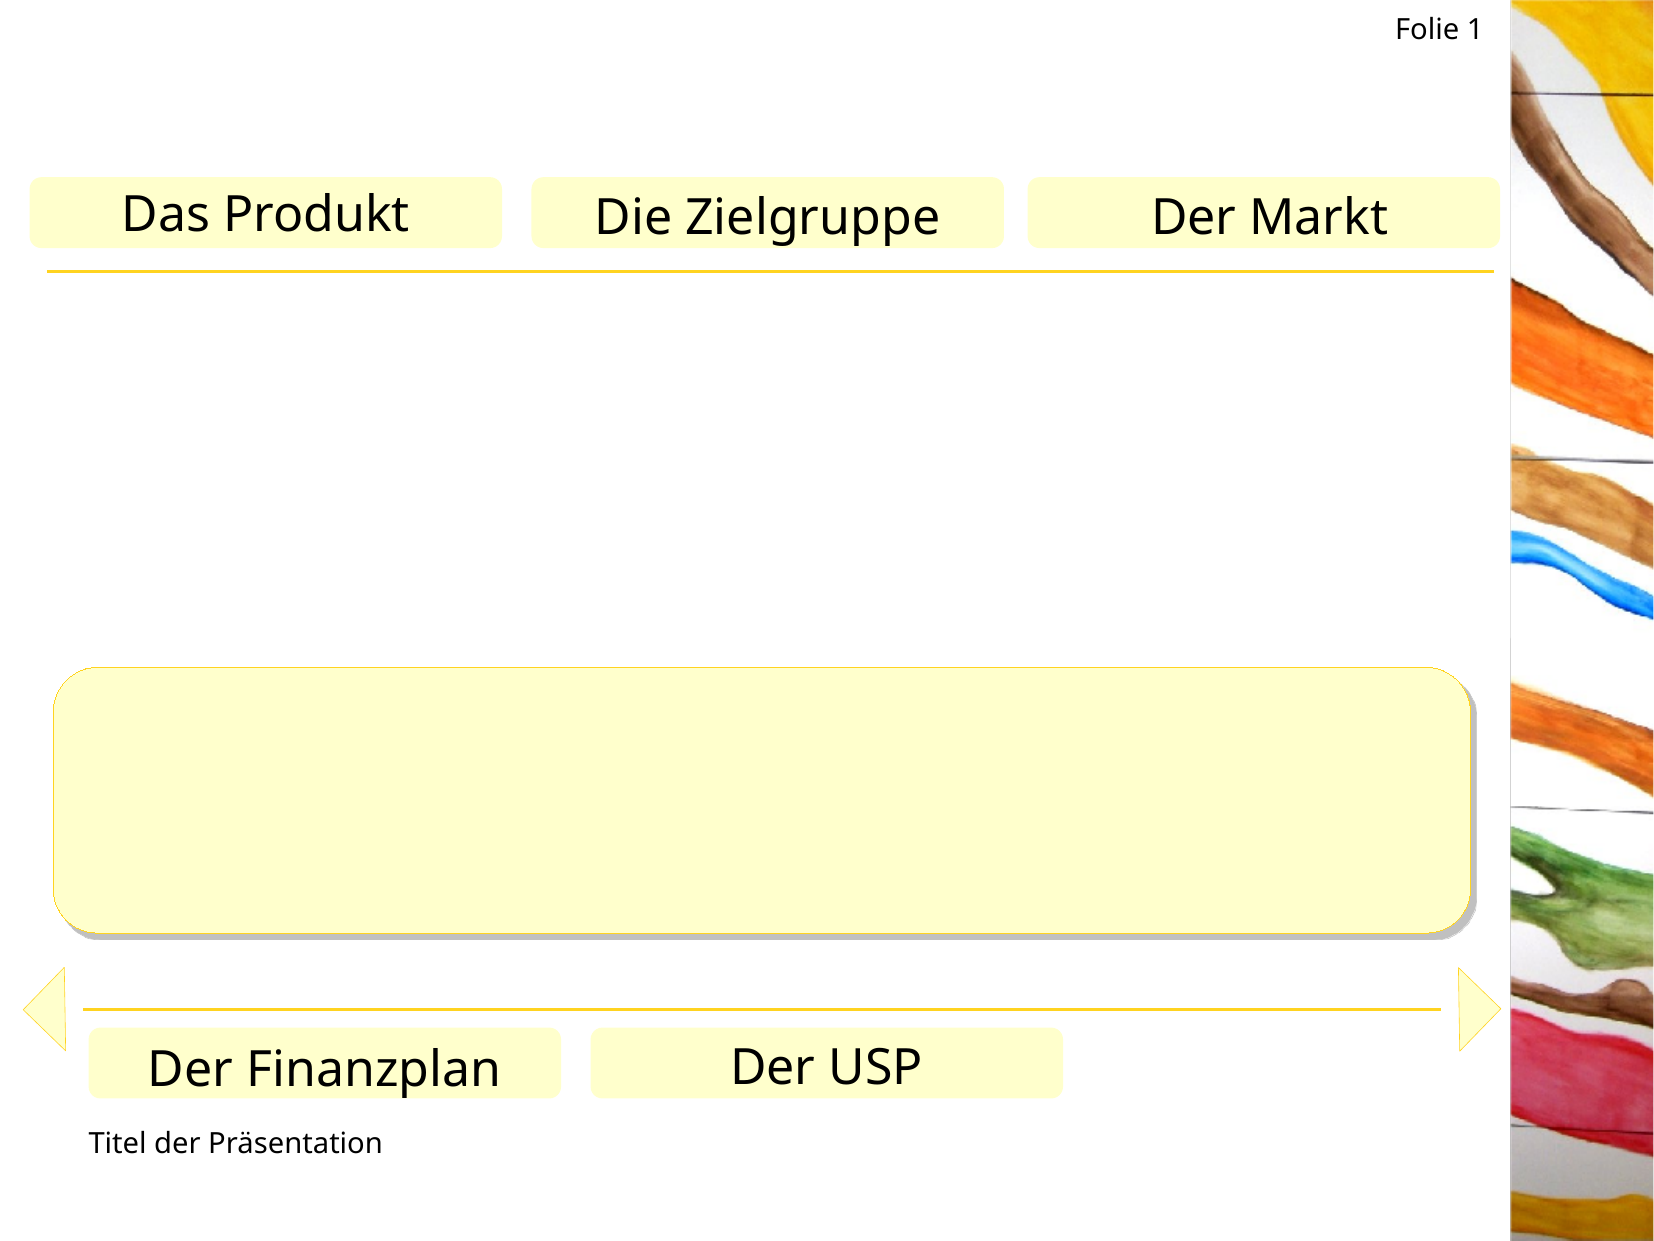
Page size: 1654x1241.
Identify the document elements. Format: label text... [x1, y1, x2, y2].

text_box Das Produkt [29, 174, 502, 250]
picture [1180, 0, 1654, 1241]
text_box Der Finanzplan [88, 1029, 562, 1105]
text_box Der Markt [1033, 177, 1506, 253]
text_box Die Zielgruppe [531, 177, 1004, 253]
text_box Der USP [590, 1027, 1063, 1103]
